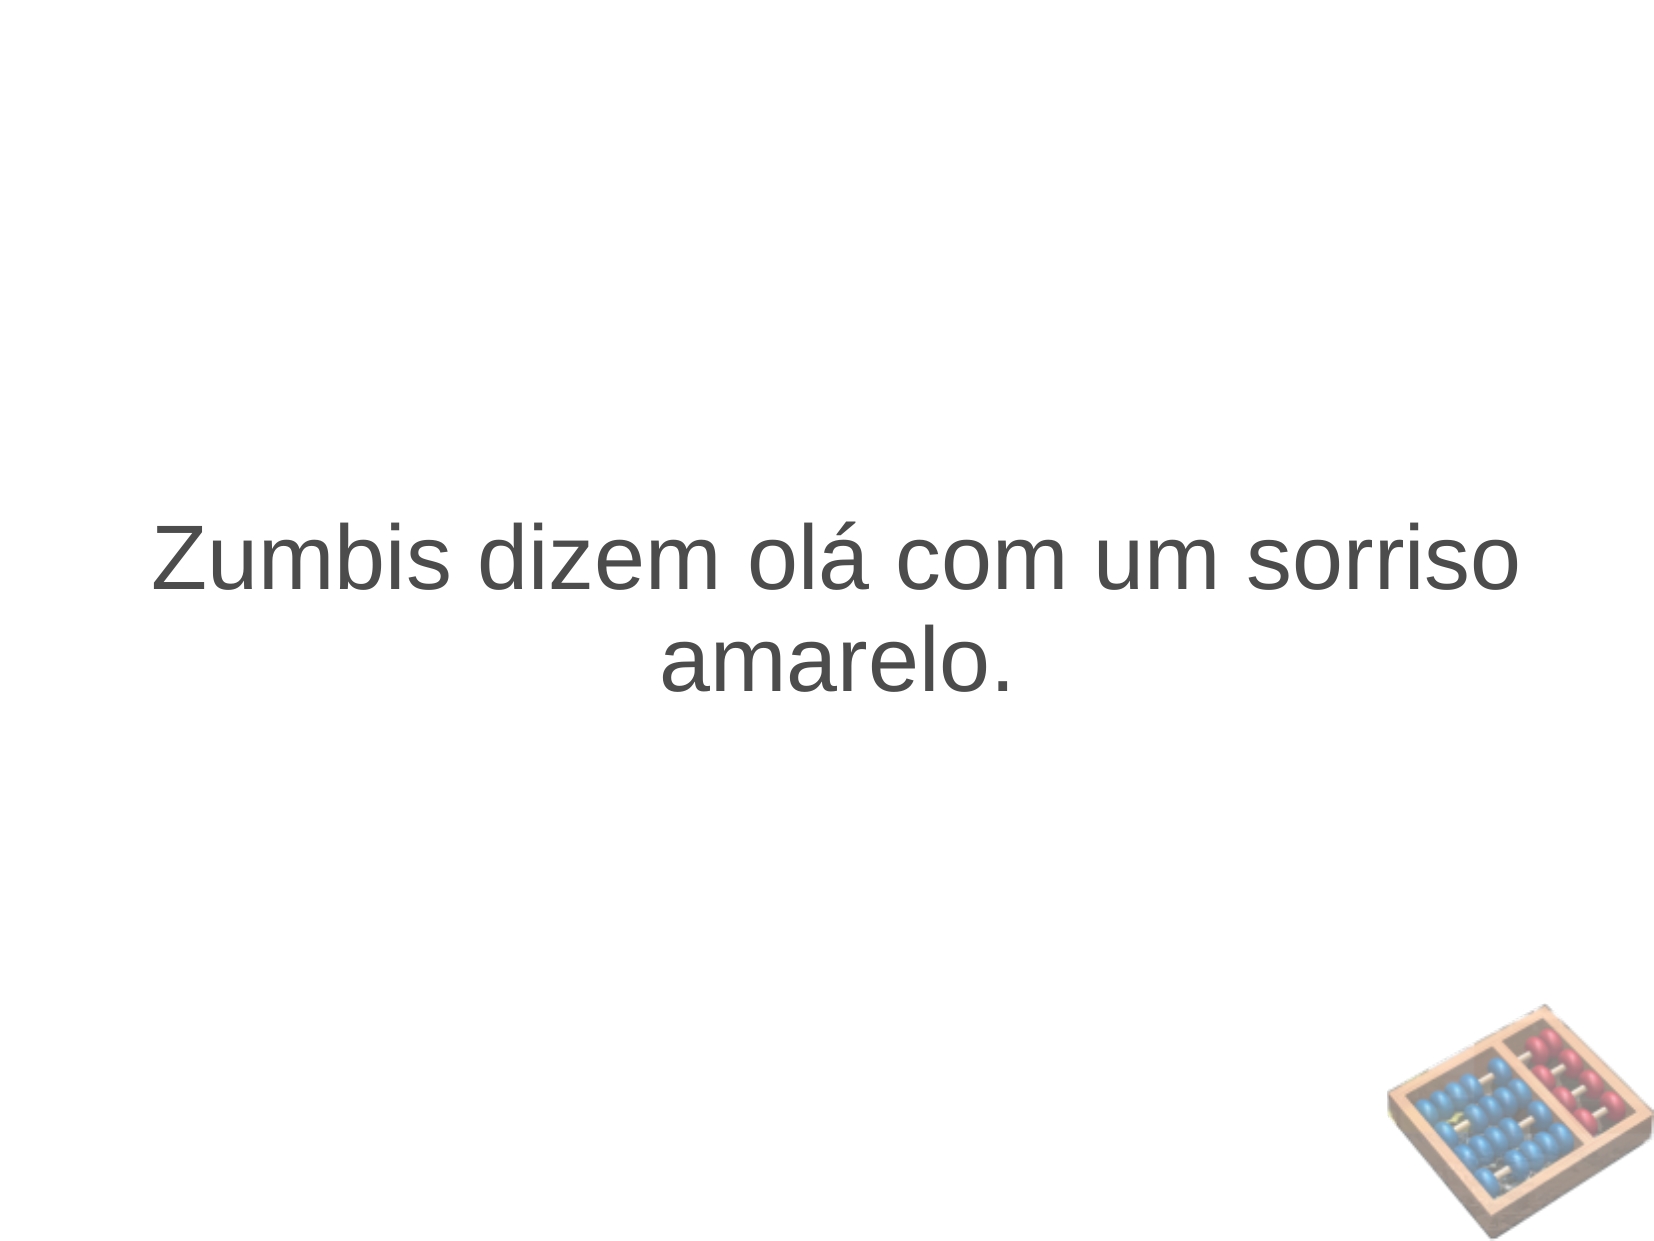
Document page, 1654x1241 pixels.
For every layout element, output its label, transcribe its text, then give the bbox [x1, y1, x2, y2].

title Zumbis dizem olá com um sorriso amarelo. [75, 495, 1601, 723]
